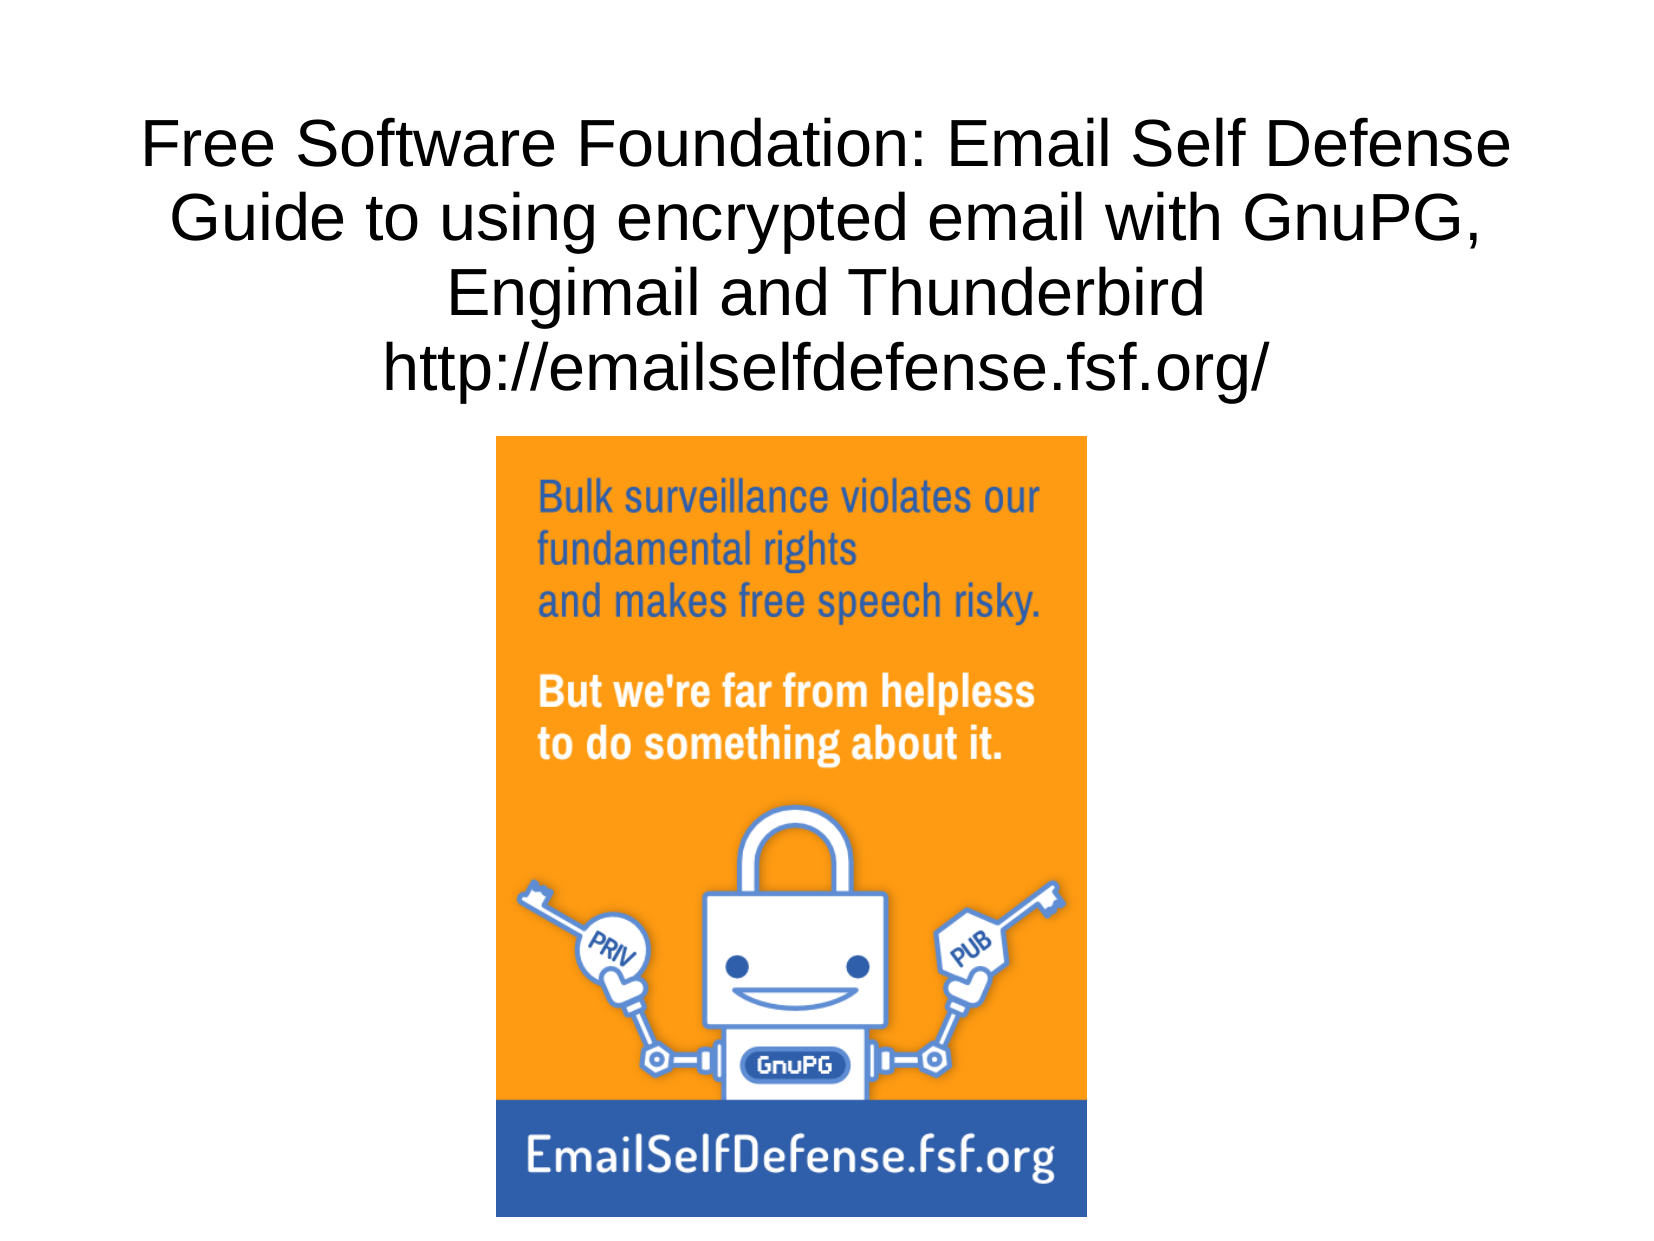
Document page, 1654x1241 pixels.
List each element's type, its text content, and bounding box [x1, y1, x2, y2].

picture [496, 436, 1087, 1217]
subtitle Free Software Foundation: Email Self Defense Guide to using encrypted email with GnuPG, Engimail and Thunderbird http://emailselfdefense.fsf.org/ [82, 49, 1571, 461]
